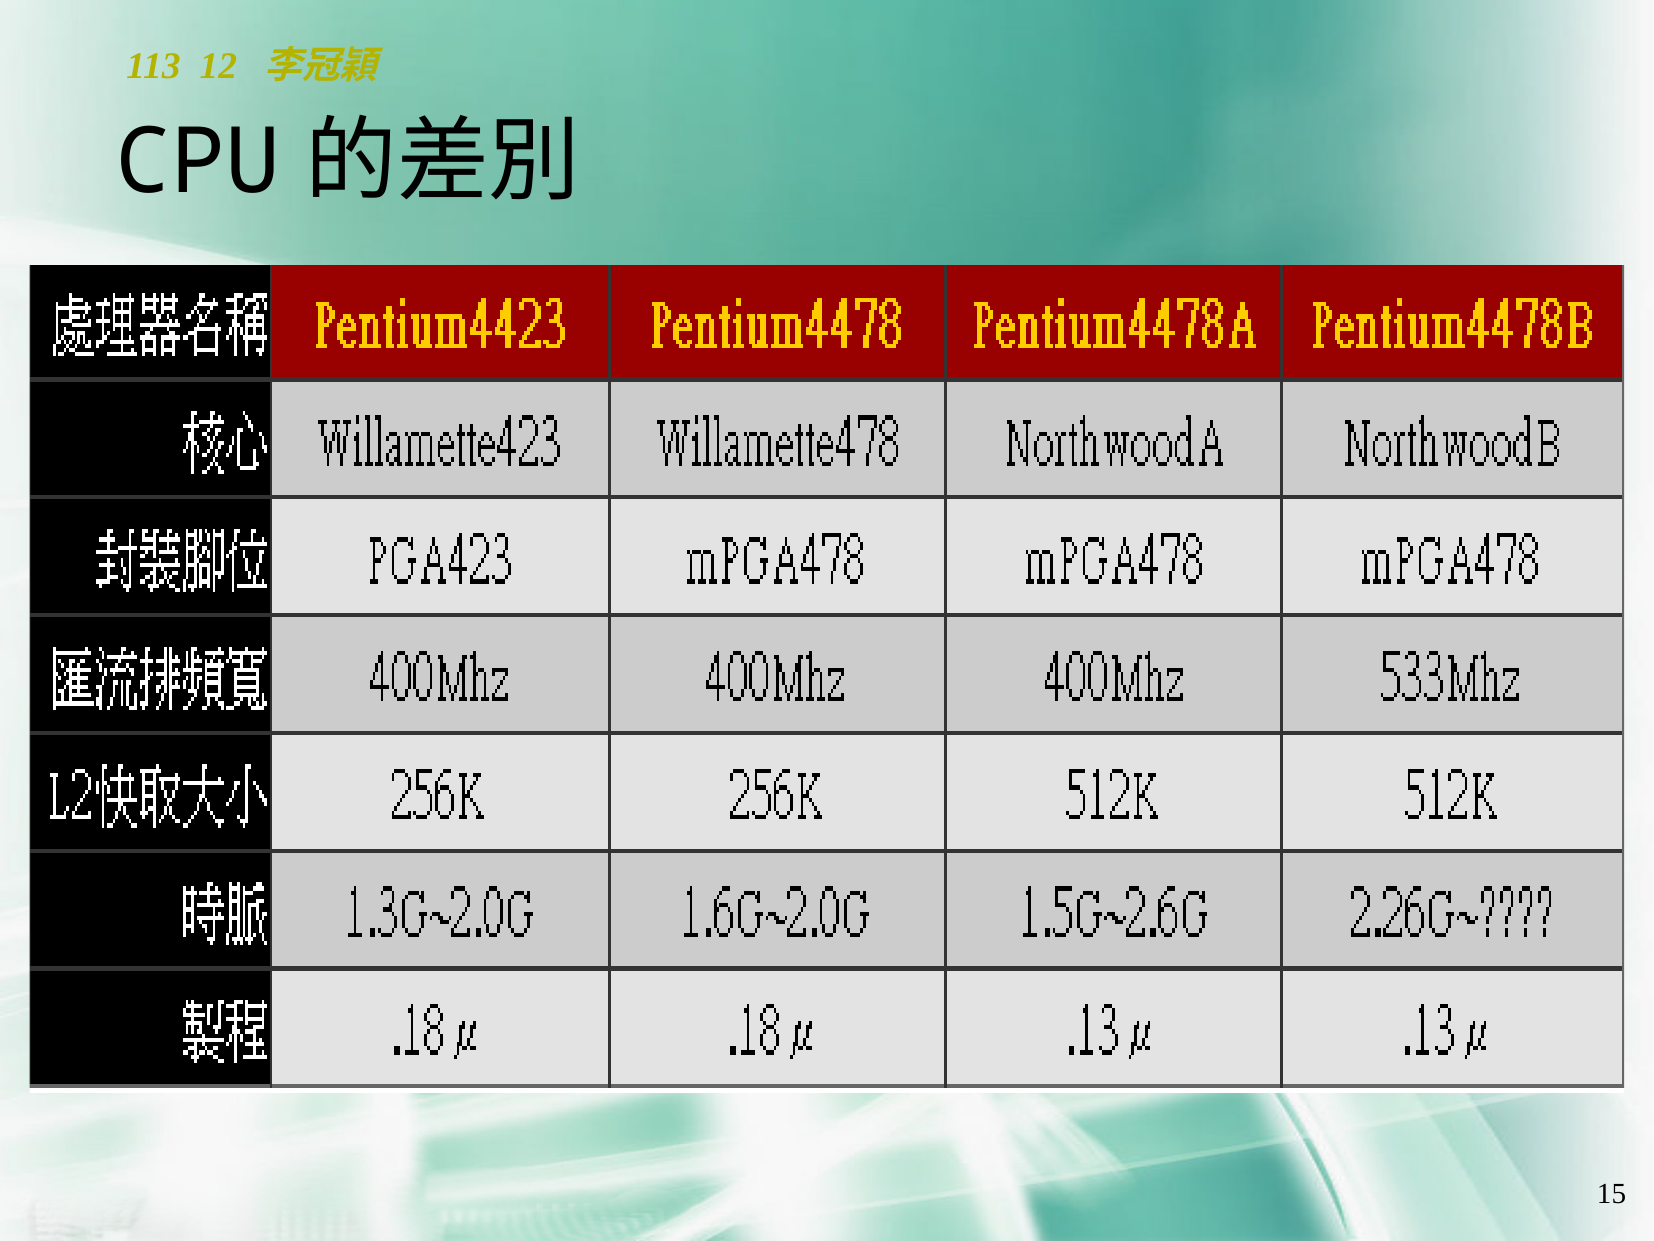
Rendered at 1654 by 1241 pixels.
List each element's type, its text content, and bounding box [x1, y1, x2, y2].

title CPU的差別 [82, 49, 1571, 257]
picture [0, 0, 1654, 1241]
